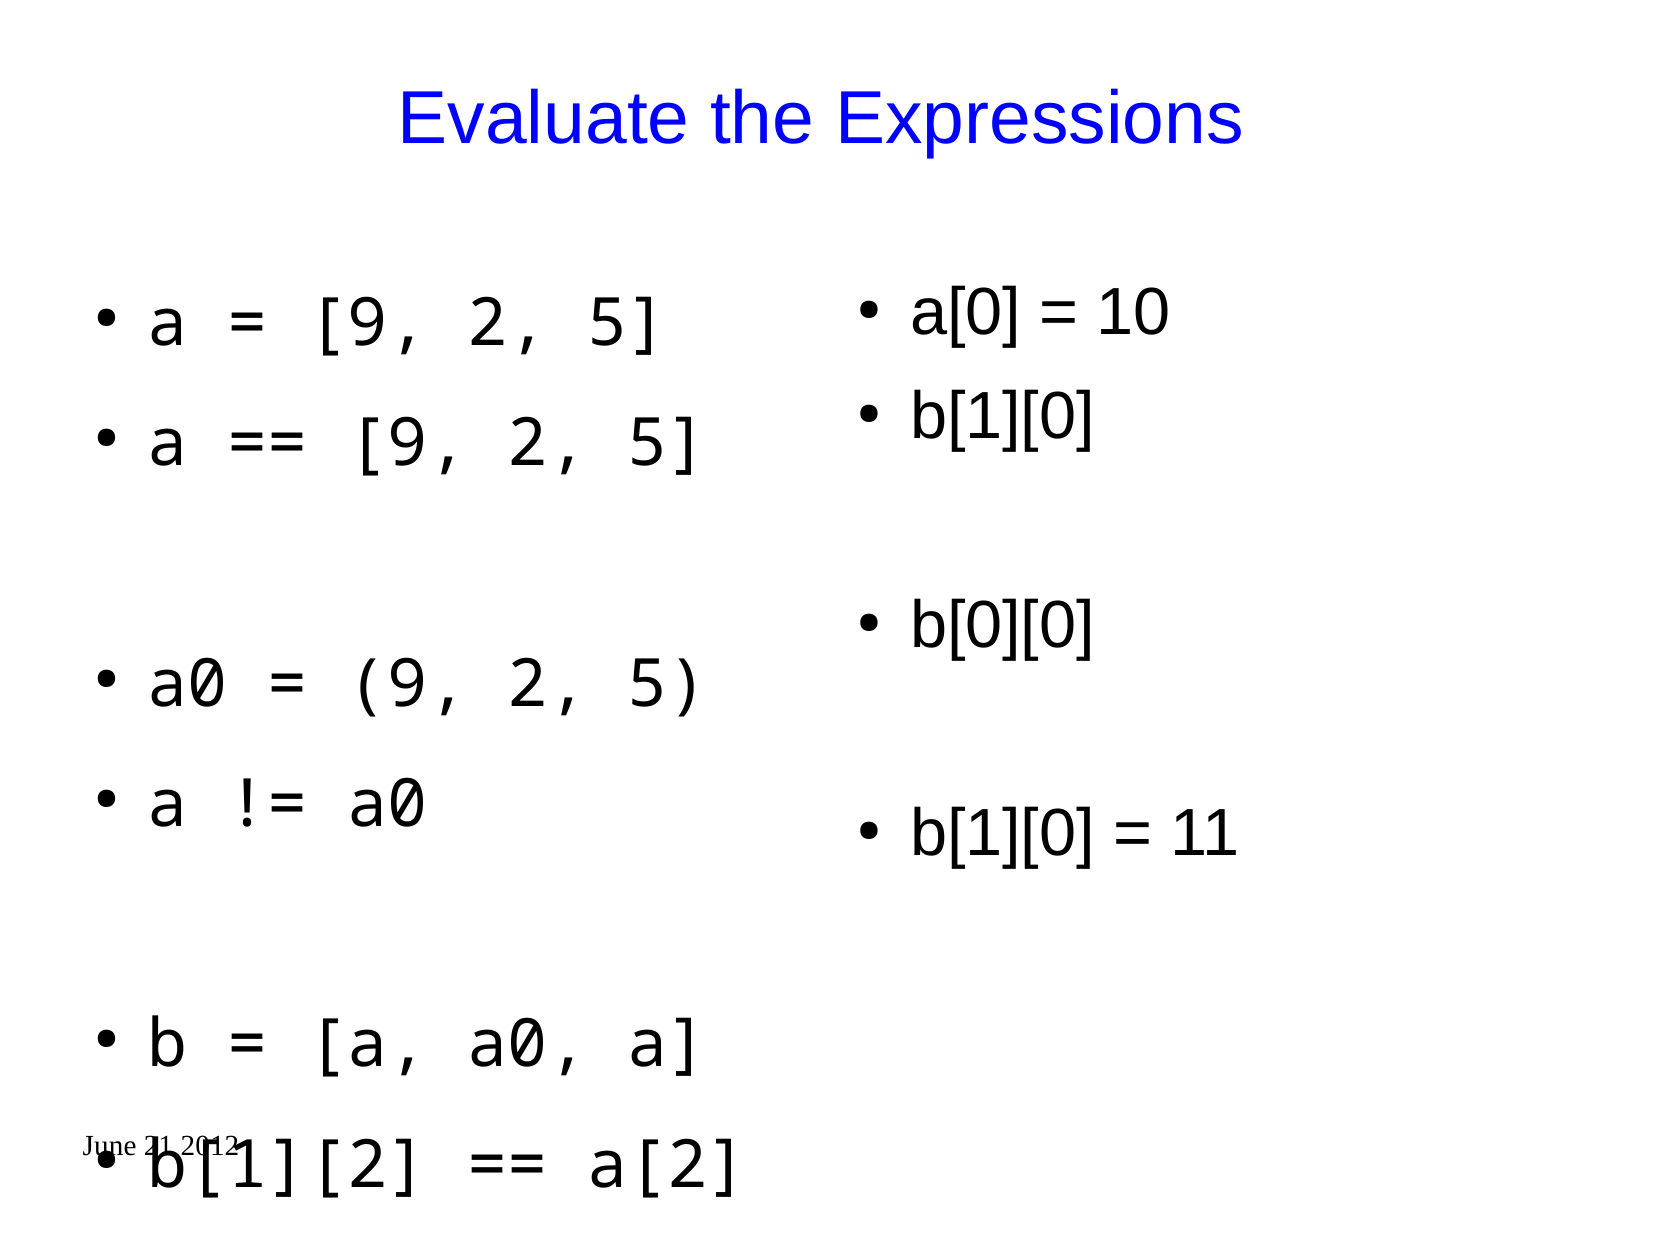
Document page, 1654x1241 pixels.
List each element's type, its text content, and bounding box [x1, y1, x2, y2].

list a[0] = 10 b[1][0] b[0][0] b[1][0] = 11 [839, 274, 1566, 1093]
list a = [9, 2, 5] a == [9, 2, 5] a0 = (9, 2, 5) a != a0 b = [a, a0, a] b[1][2] == a[2] [76, 274, 803, 1093]
title Evaluate the Expressions [76, 58, 1565, 178]
